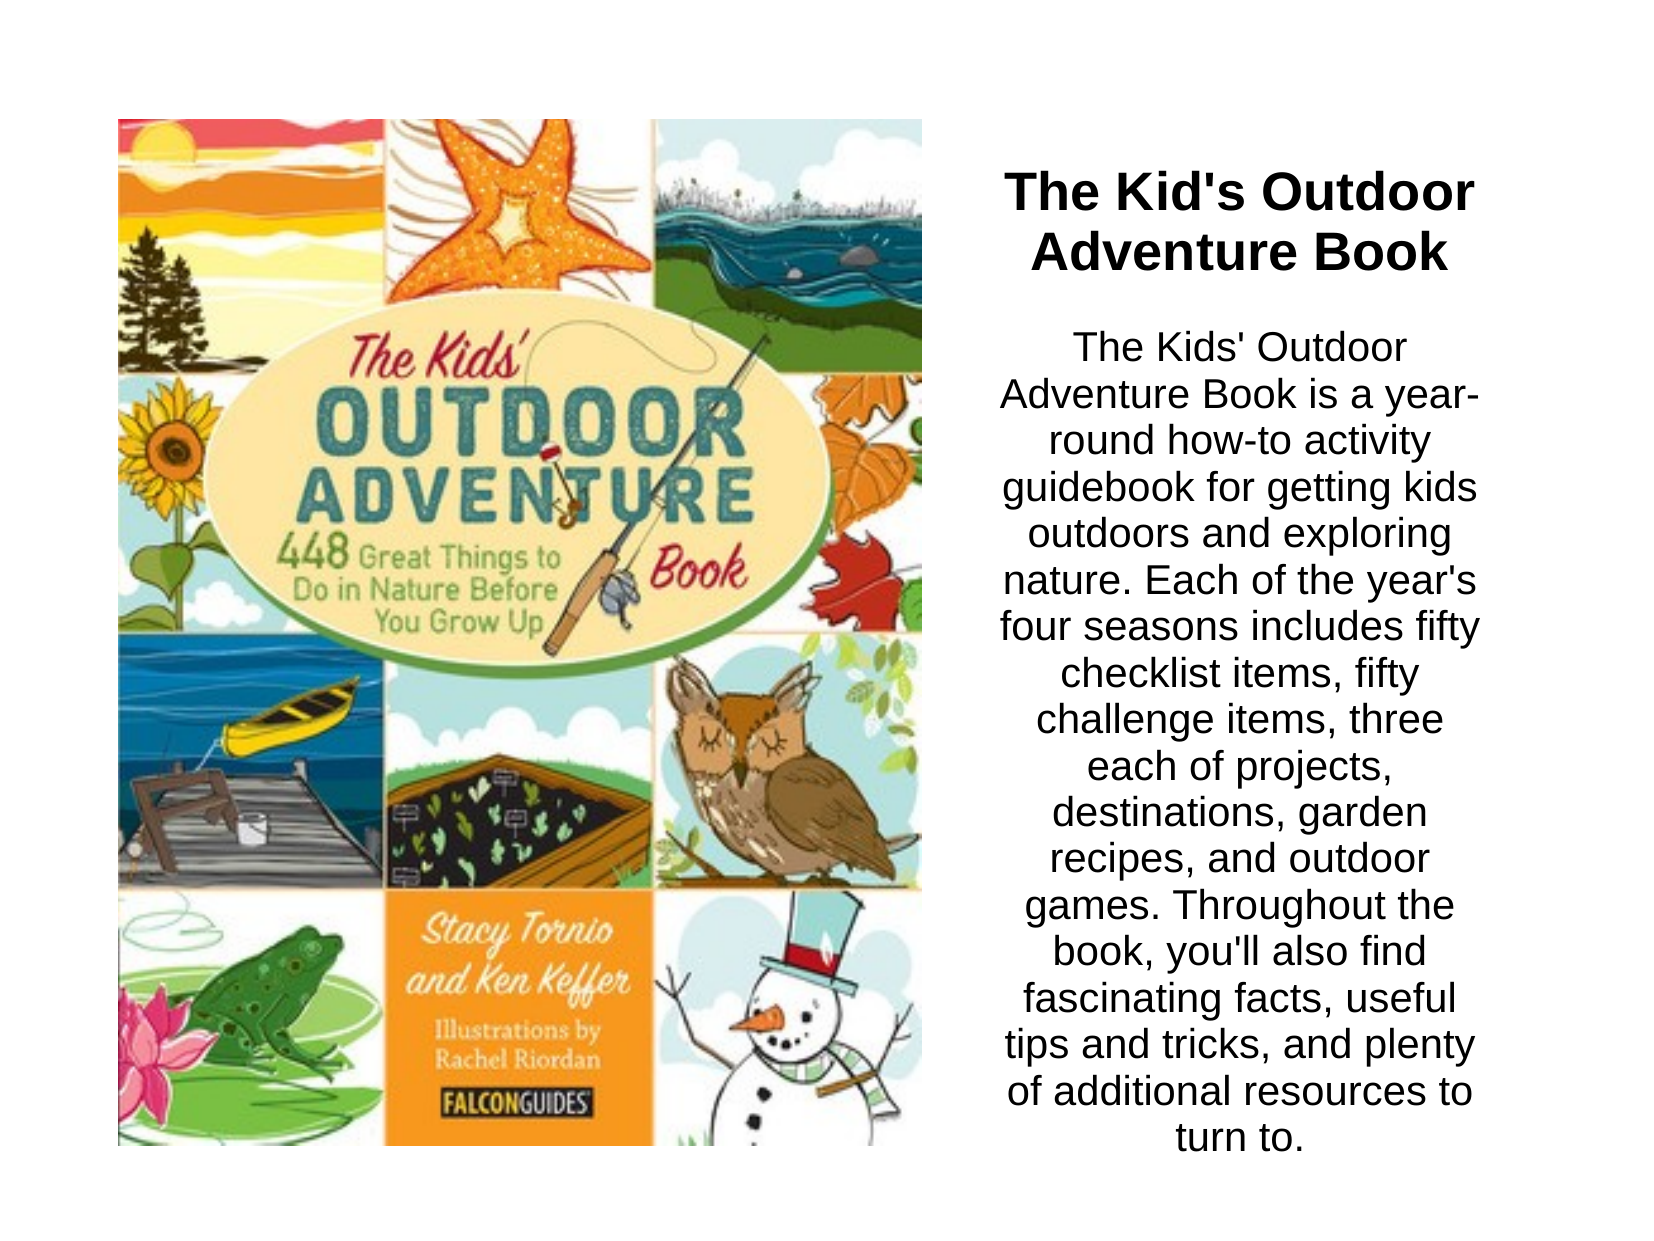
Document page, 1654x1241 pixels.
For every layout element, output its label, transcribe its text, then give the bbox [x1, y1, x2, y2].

picture [118, 119, 922, 1146]
text_box The Kid's Outdoor Adventure Book The Kids' Outdoor Adventure Book is a year-round how-to activity guidebook for getting kids outdoors and exploring nature. Each of the year's four seasons includes fifty checklist items, fifty challenge items, three each of projects, destinations, garden recipes, and outdoor games. Throughout the book, you'll also find fascinating facts, useful tips and tricks, and plenty of additional resources to turn to. [980, 153, 1501, 1179]
